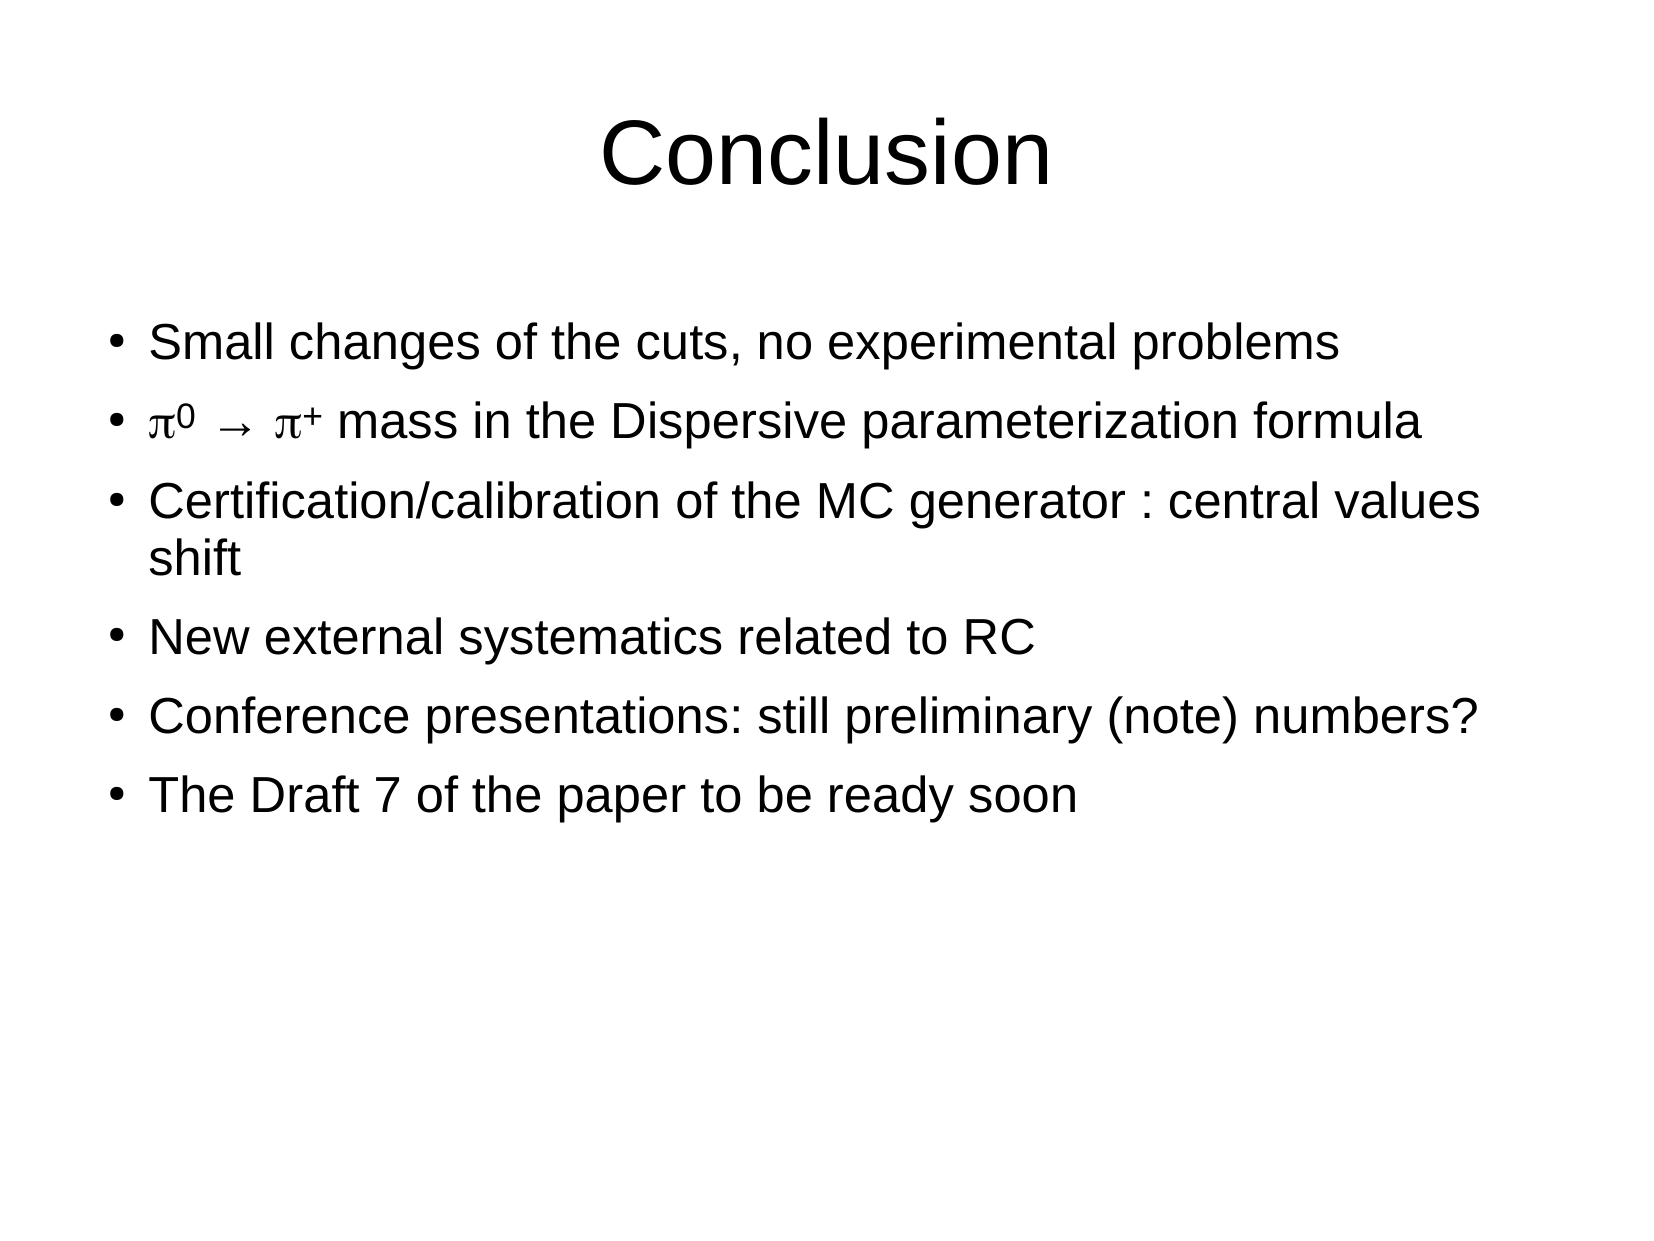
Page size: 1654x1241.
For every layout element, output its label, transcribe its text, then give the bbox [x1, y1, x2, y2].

list Small changes of the cuts, no experimental problems p0 → p+ mass in the Dispersive parameterization formula Certification/calibration of the MC generator : central values shift New external systematics related to RC Conference presentations: still preliminary (note) numbers? The Draft 7 of the paper to be ready soon [94, 313, 1583, 834]
title Conclusion [82, 49, 1571, 257]
